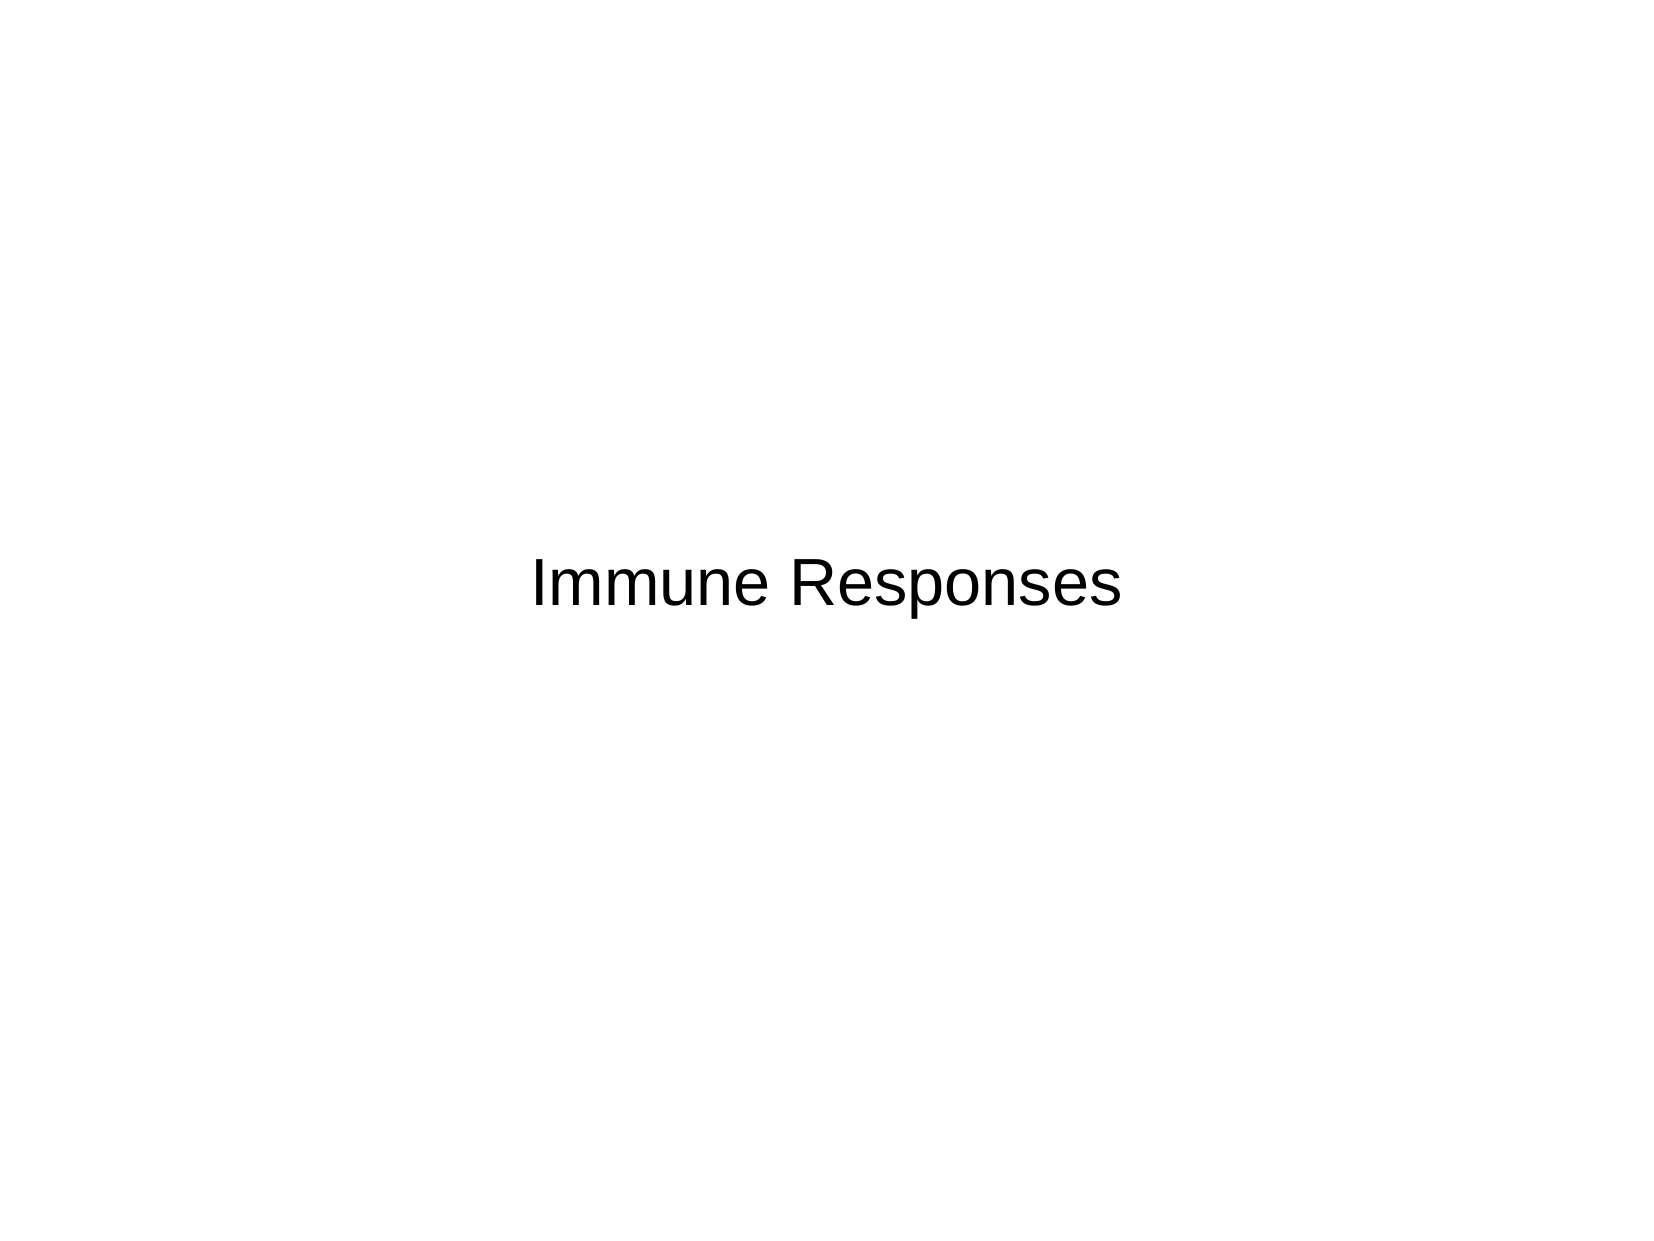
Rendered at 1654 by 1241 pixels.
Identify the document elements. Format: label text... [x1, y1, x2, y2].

subtitle Immune Responses [82, 56, 1571, 1102]
